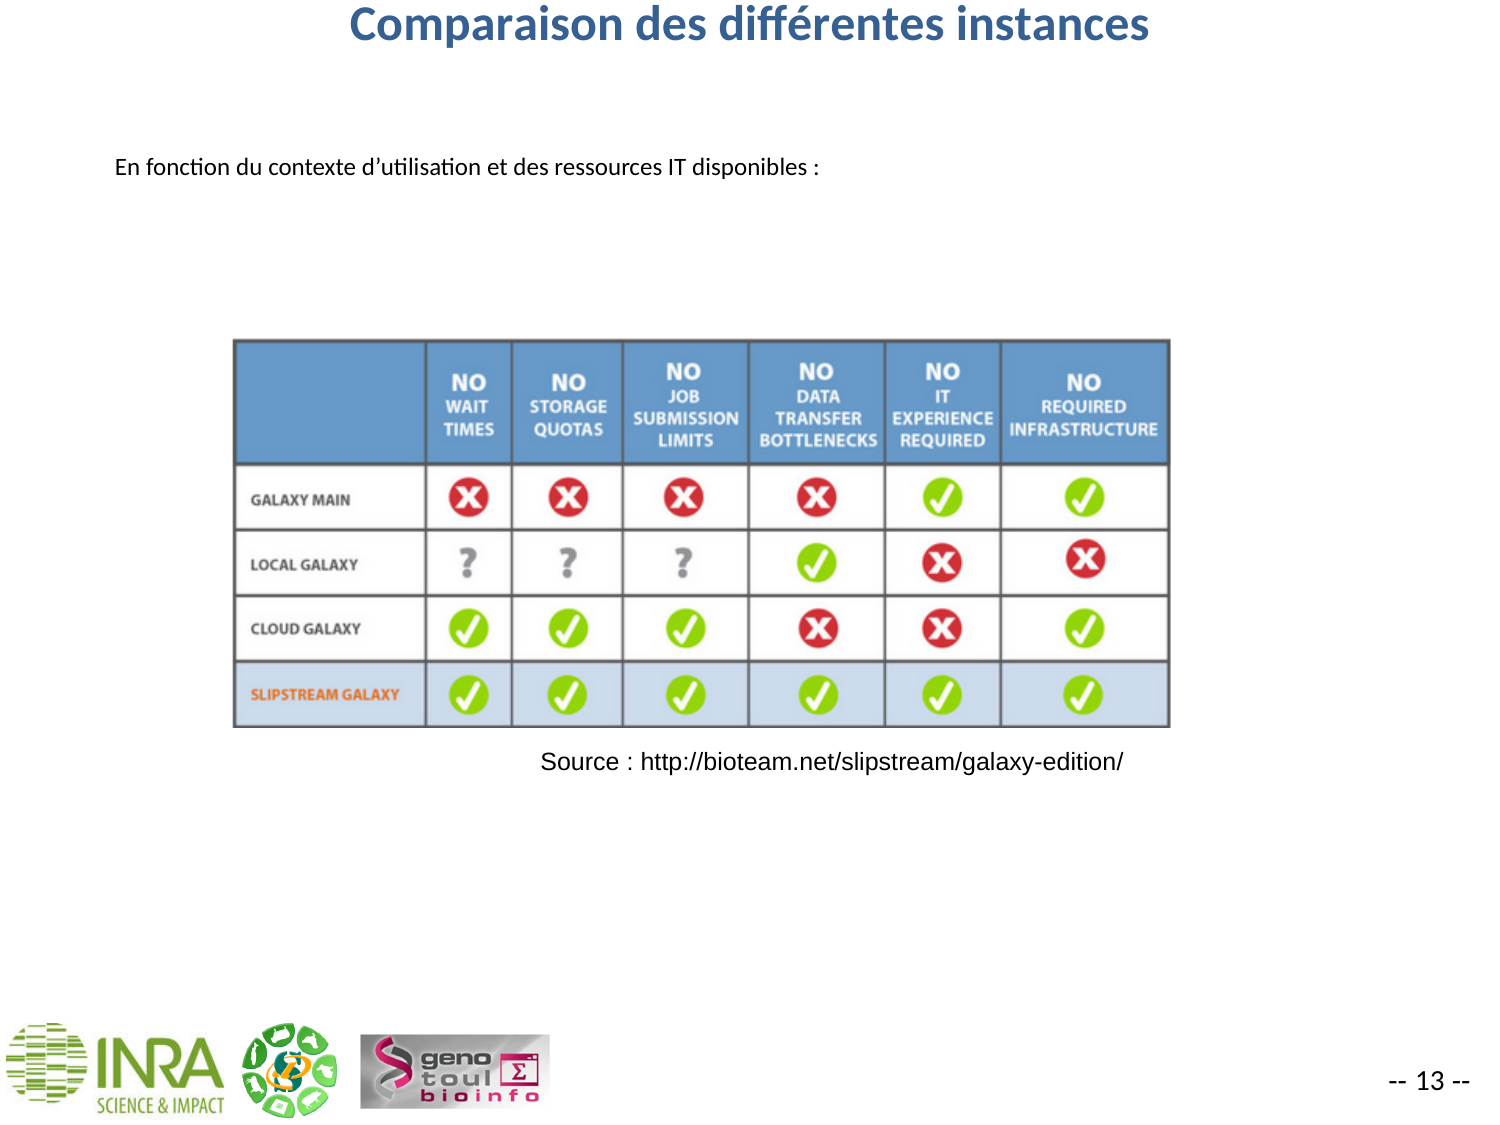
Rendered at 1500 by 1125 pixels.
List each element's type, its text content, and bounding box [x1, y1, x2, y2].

text_box Comparaison des différentes instances [0, 0, 1500, 73]
picture [230, 338, 1176, 728]
text_box Source : http://bioteam.net/slipstream/galaxy-edition/ [525, 740, 1163, 783]
text_box En fonction du contexte d’utilisation et des ressources IT disponibles : [100, 149, 1365, 196]
